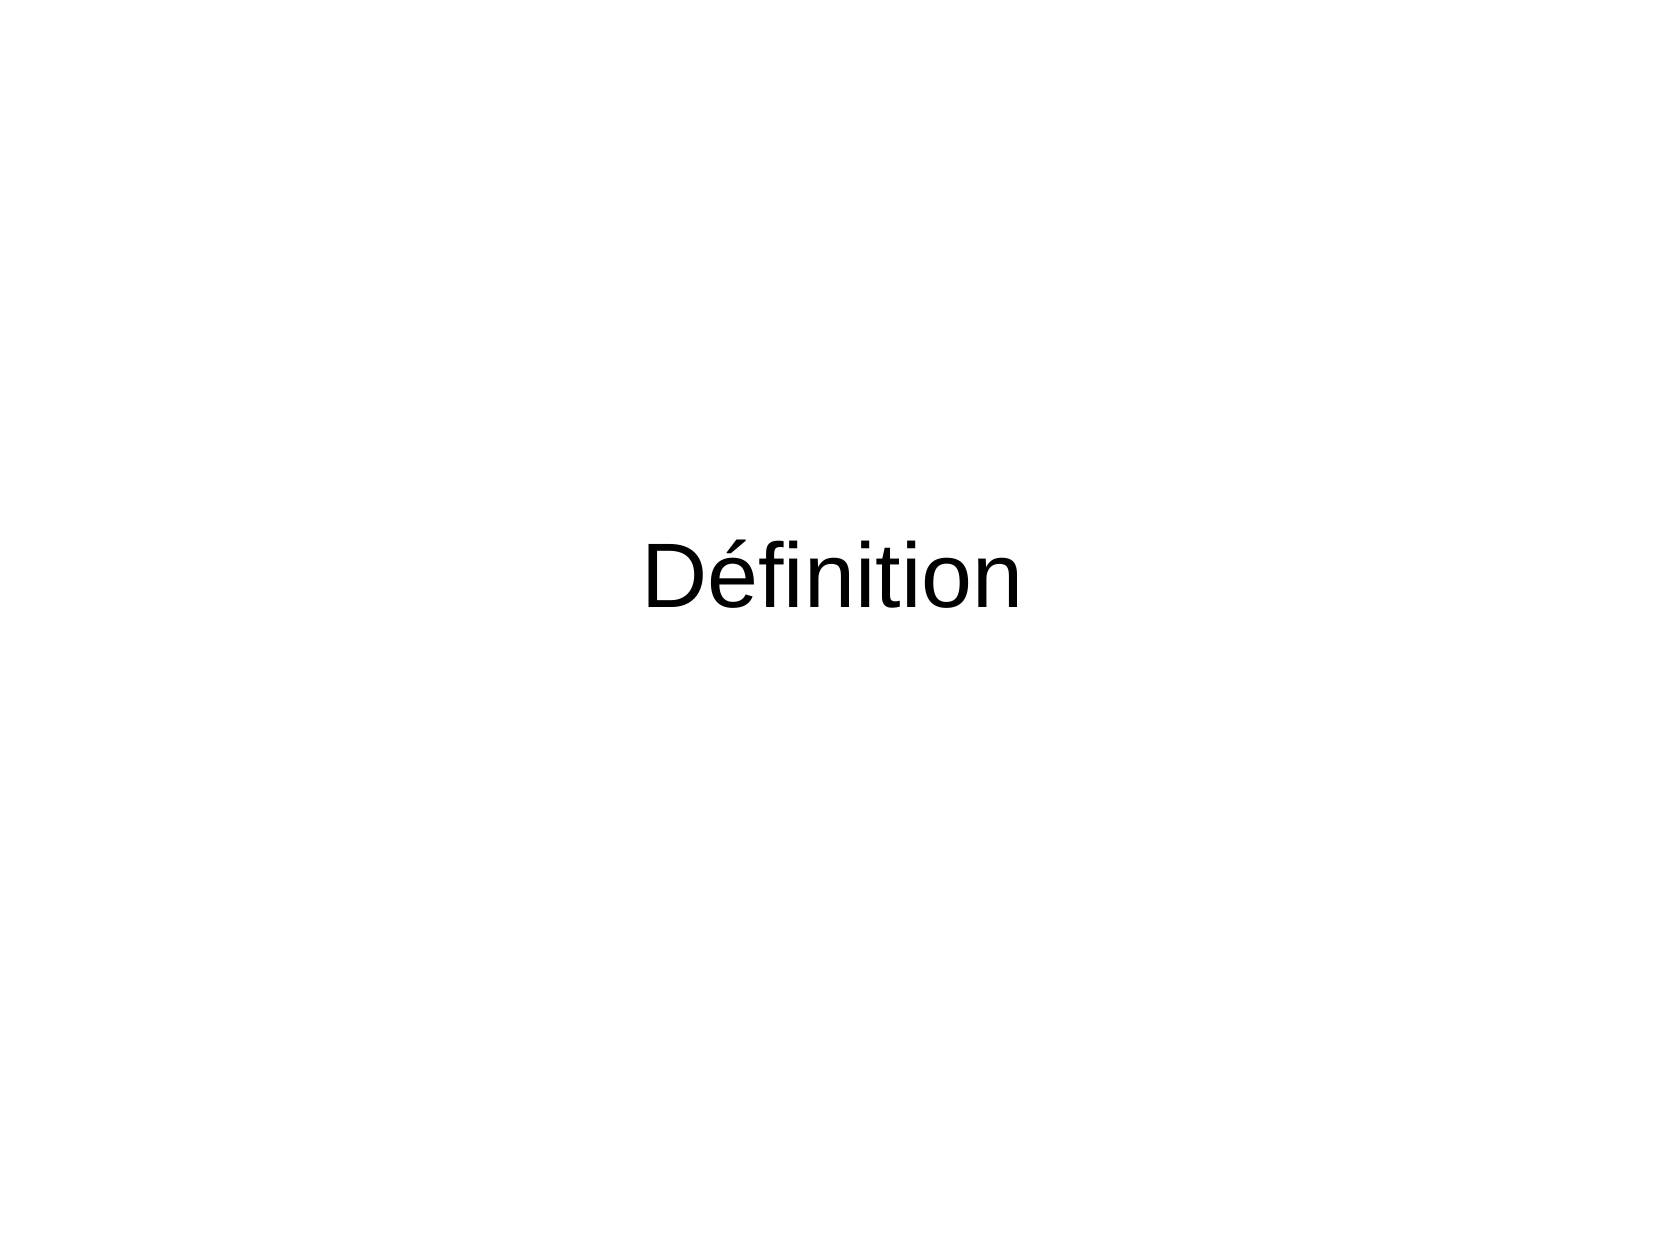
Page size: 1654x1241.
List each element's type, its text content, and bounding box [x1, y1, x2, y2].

title Définition [88, 472, 1577, 680]
